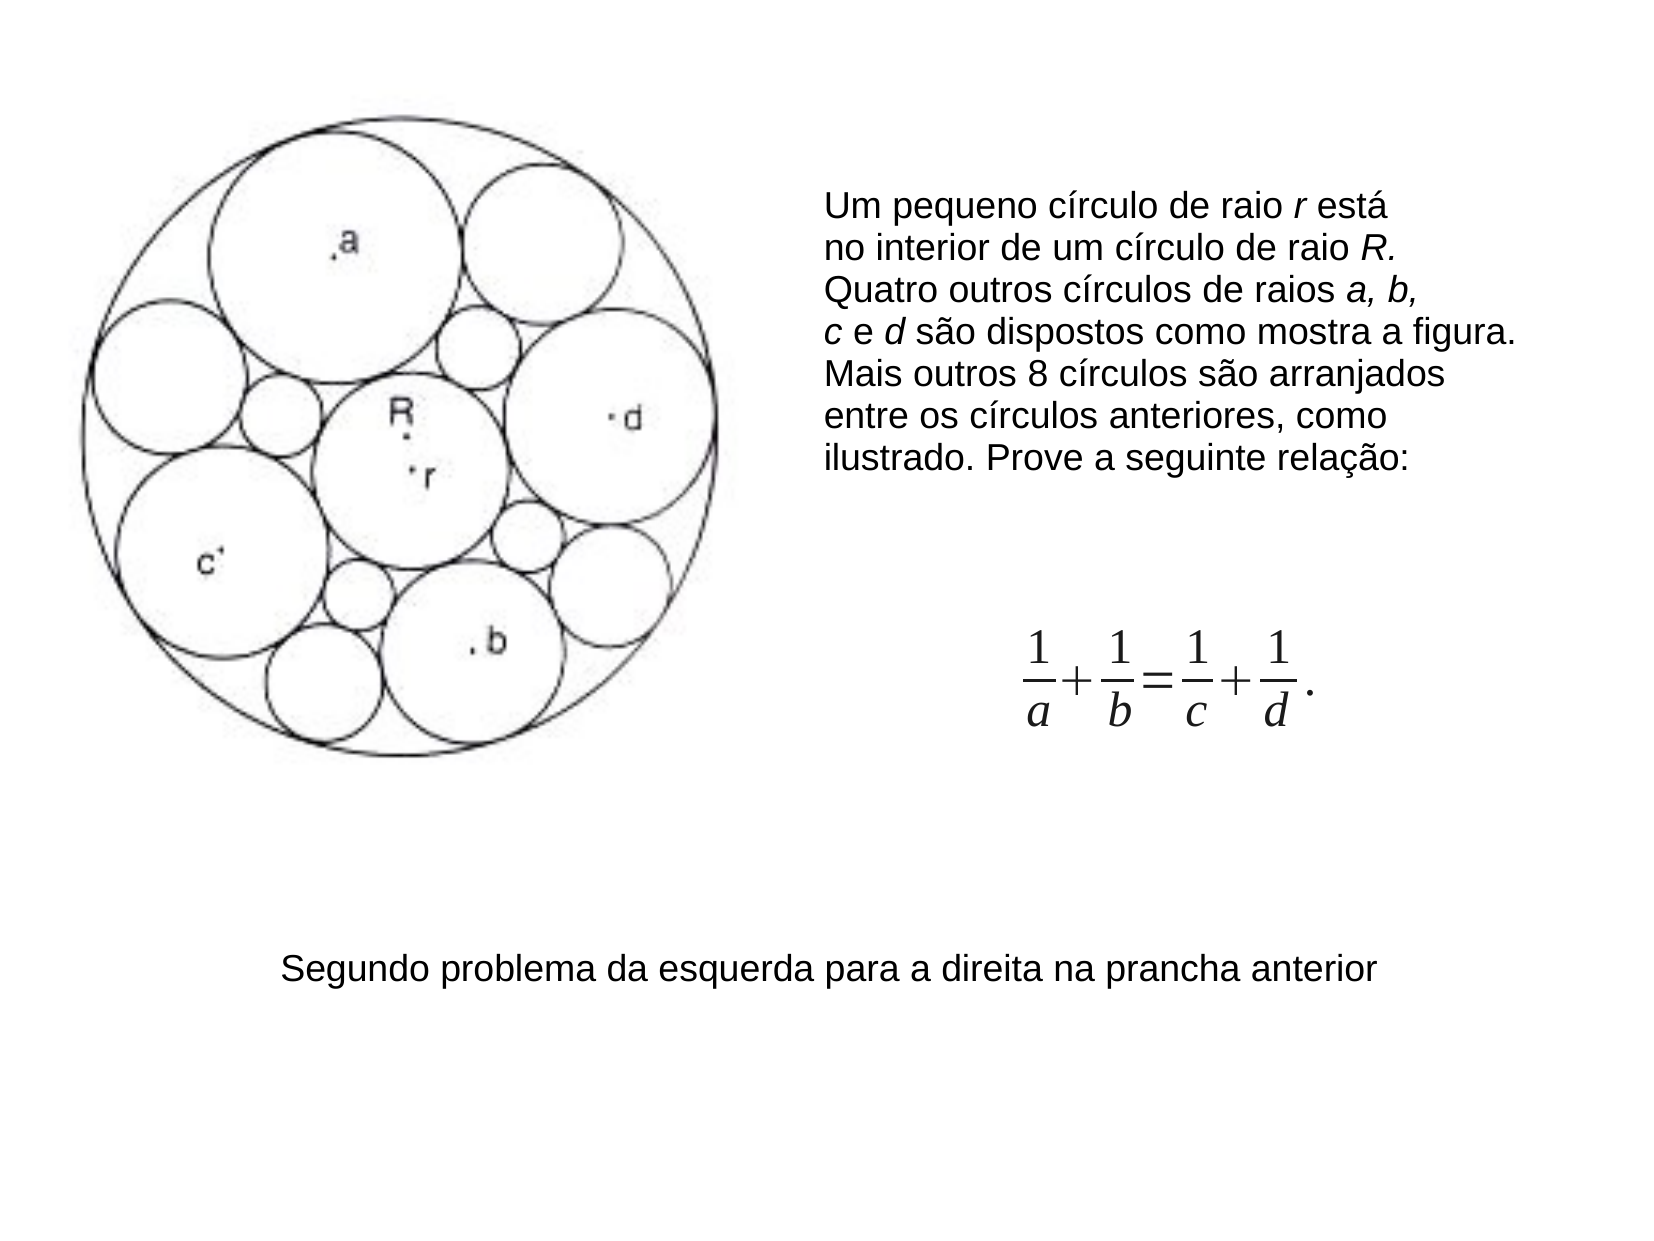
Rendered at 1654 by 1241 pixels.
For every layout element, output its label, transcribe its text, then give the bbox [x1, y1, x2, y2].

chart [1007, 620, 1329, 739]
picture [19, 20, 748, 848]
text_box Um pequeno círculo de raio r está no interior de um círculo de raio R. Quatro outros círculos de raios a, b, c e d são dispostos como mostra a figura. Mais outros 8 círculos são arranjados entre os círculos anteriores, como ilustrado. Prove a seguinte relação: [809, 177, 1532, 486]
text_box Segundo problema da esquerda para a direita na prancha anterior [265, 940, 1393, 998]
